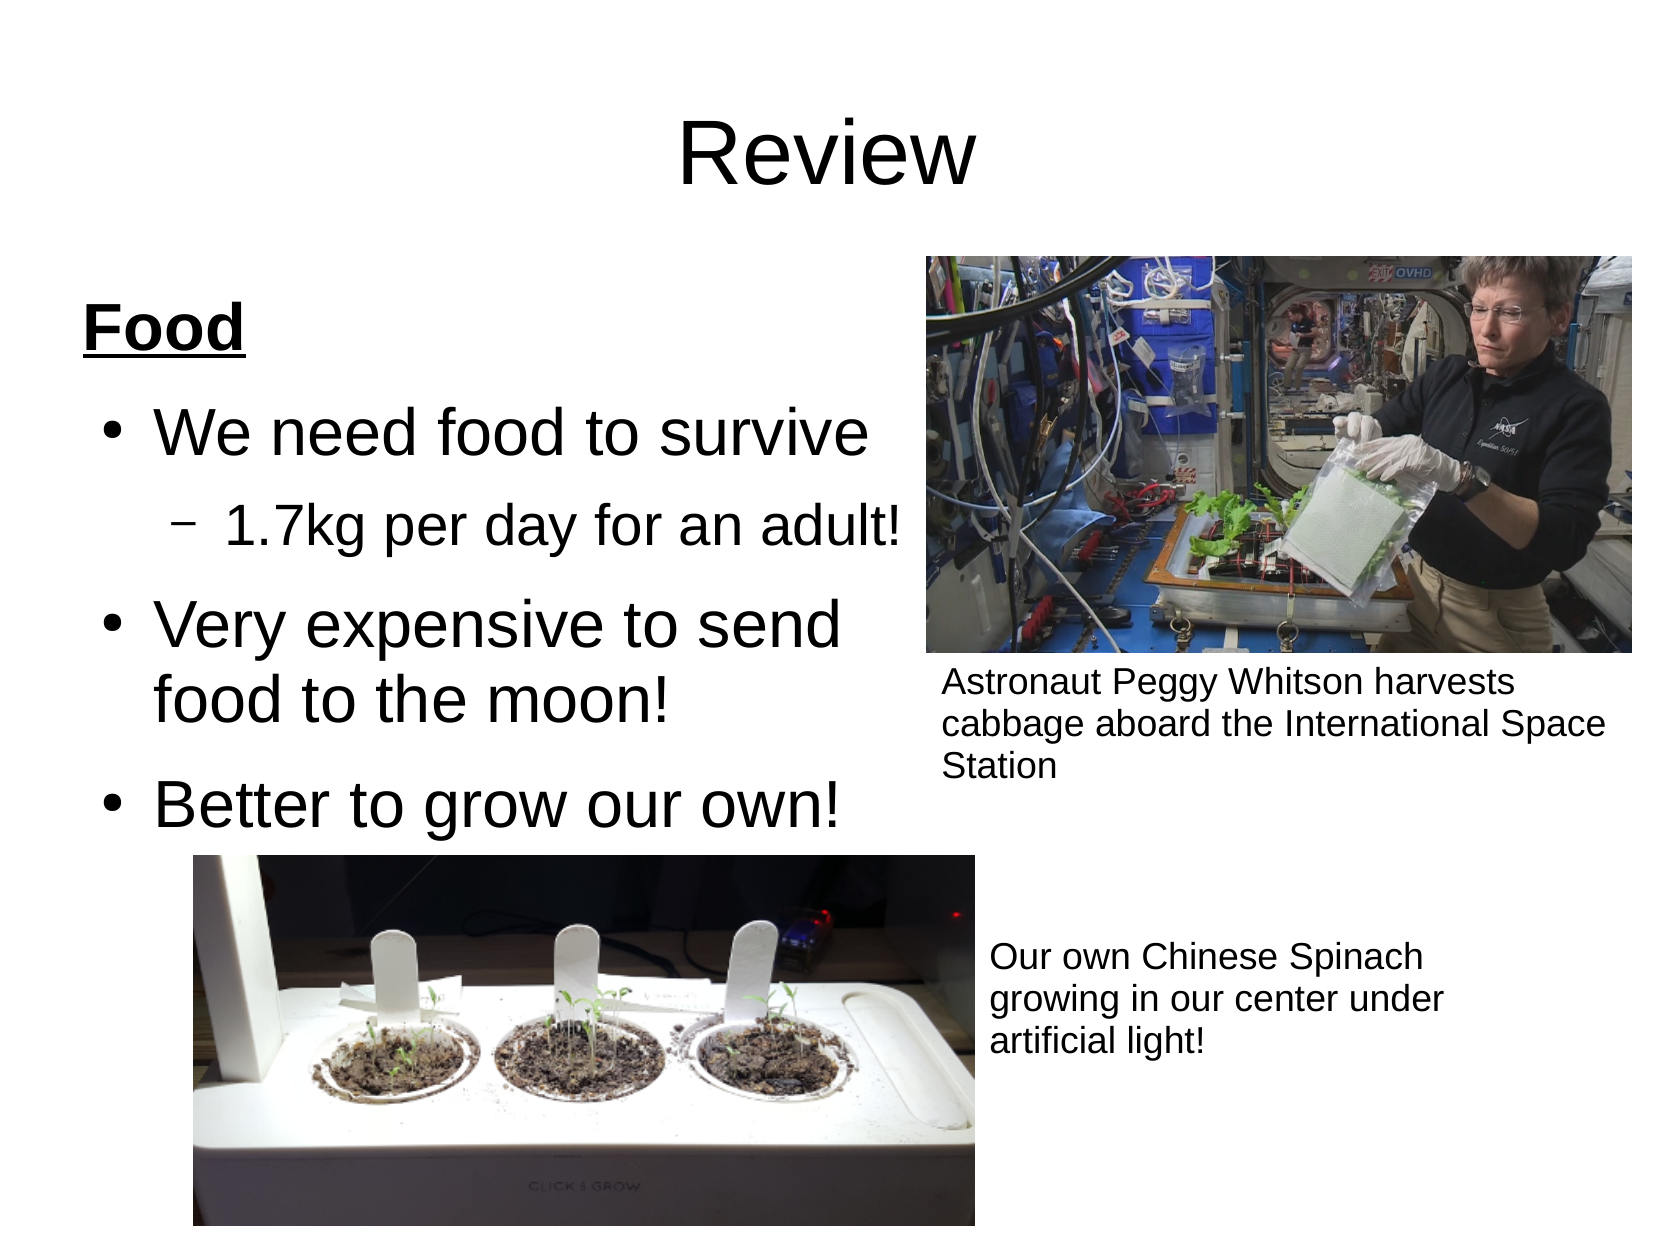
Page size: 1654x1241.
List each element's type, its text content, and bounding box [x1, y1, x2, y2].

title Review [82, 49, 1571, 257]
picture [926, 256, 1632, 652]
list Food We need food to survive 1.7kg per day for an adult! Very expensive to send food to the moon! Better to grow our own! [82, 290, 930, 1156]
text_box Astronaut Peggy Whitson harvests cabbage aboard the International Space Station [926, 652, 1632, 835]
picture [193, 855, 975, 1226]
text_box Our own Chinese Spinach growing in our center under artificial light! [974, 928, 1485, 1111]
